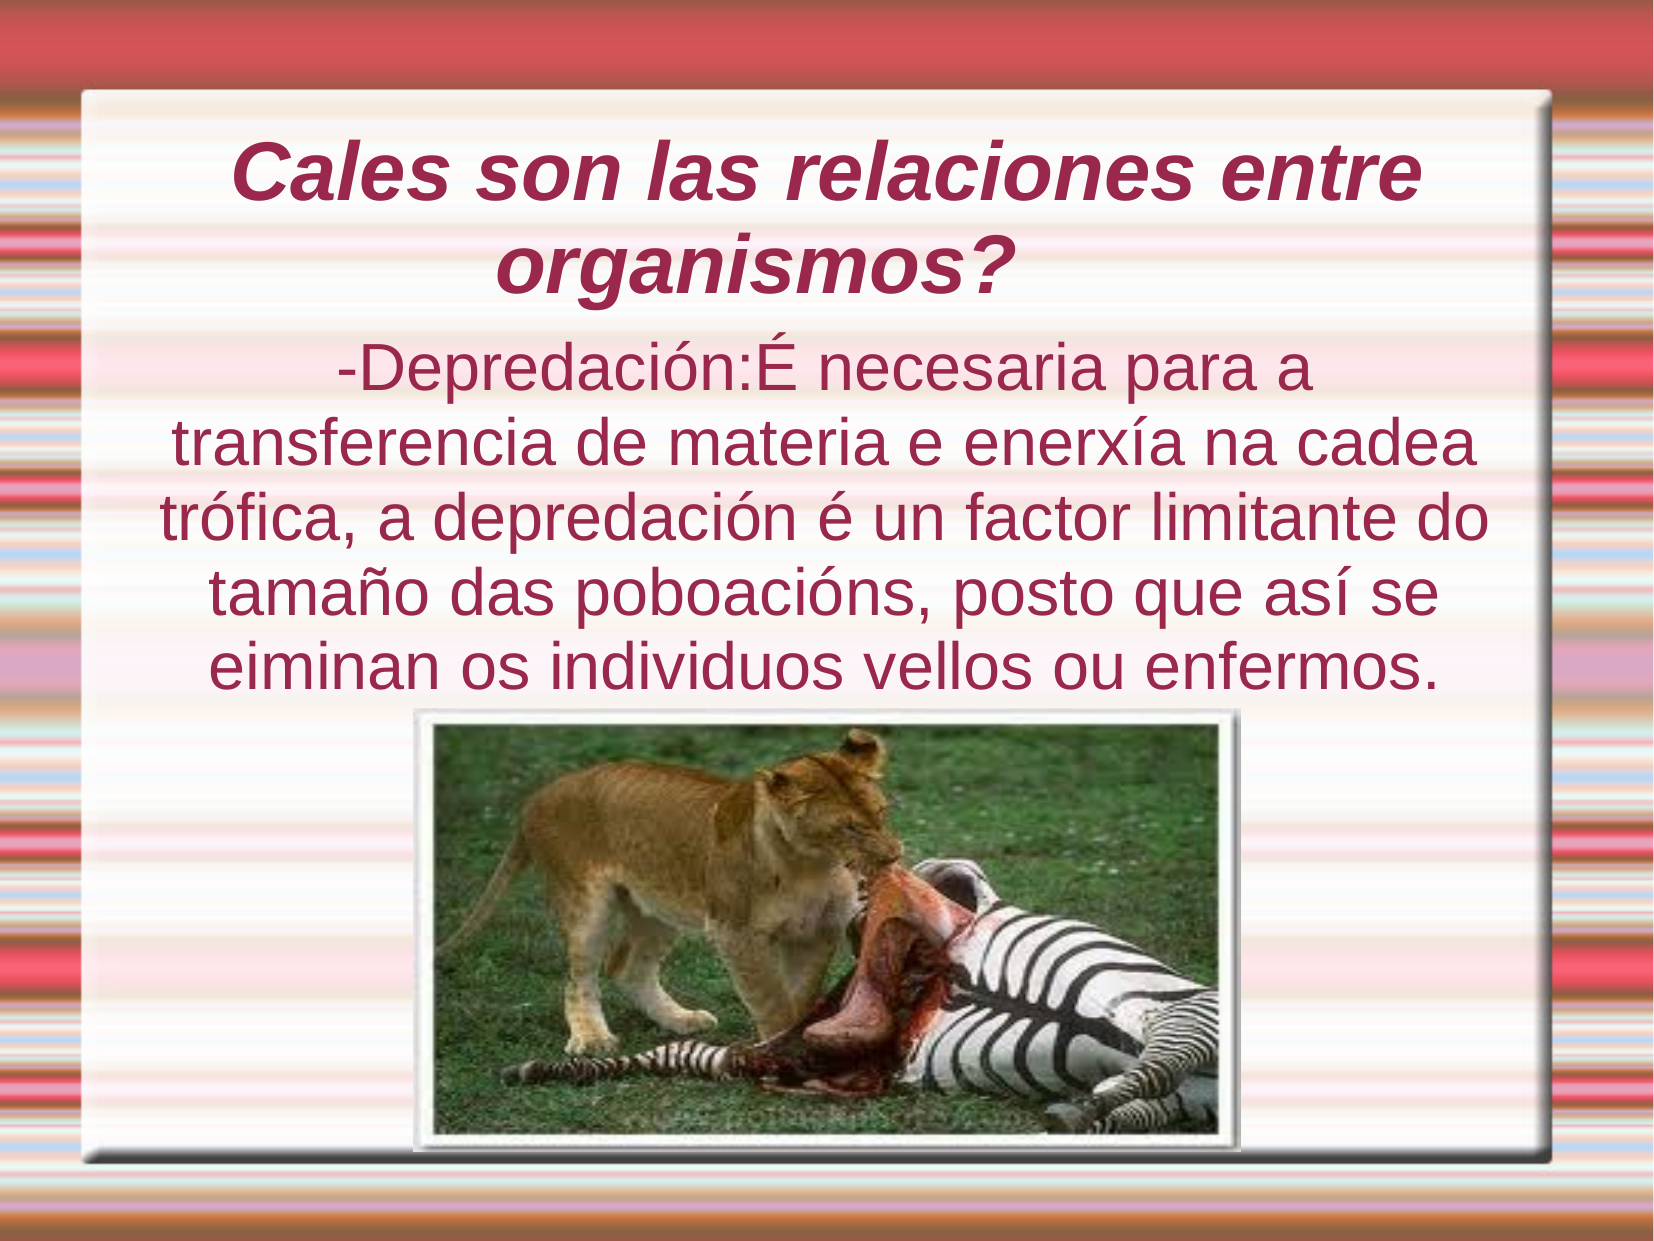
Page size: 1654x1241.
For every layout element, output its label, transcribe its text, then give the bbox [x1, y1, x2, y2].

title Cales son las relaciones entre organismos? [121, 122, 1534, 315]
picture [0, 0, 1654, 1241]
subtitle -Depredación:É necesaria para a transferencia de materia e enerxía na cadea trófica, a depredación é un factor limitante do tamaño das poboacións, posto que así se eiminan os individuos vellos ou enfermos. [134, 330, 1516, 1153]
